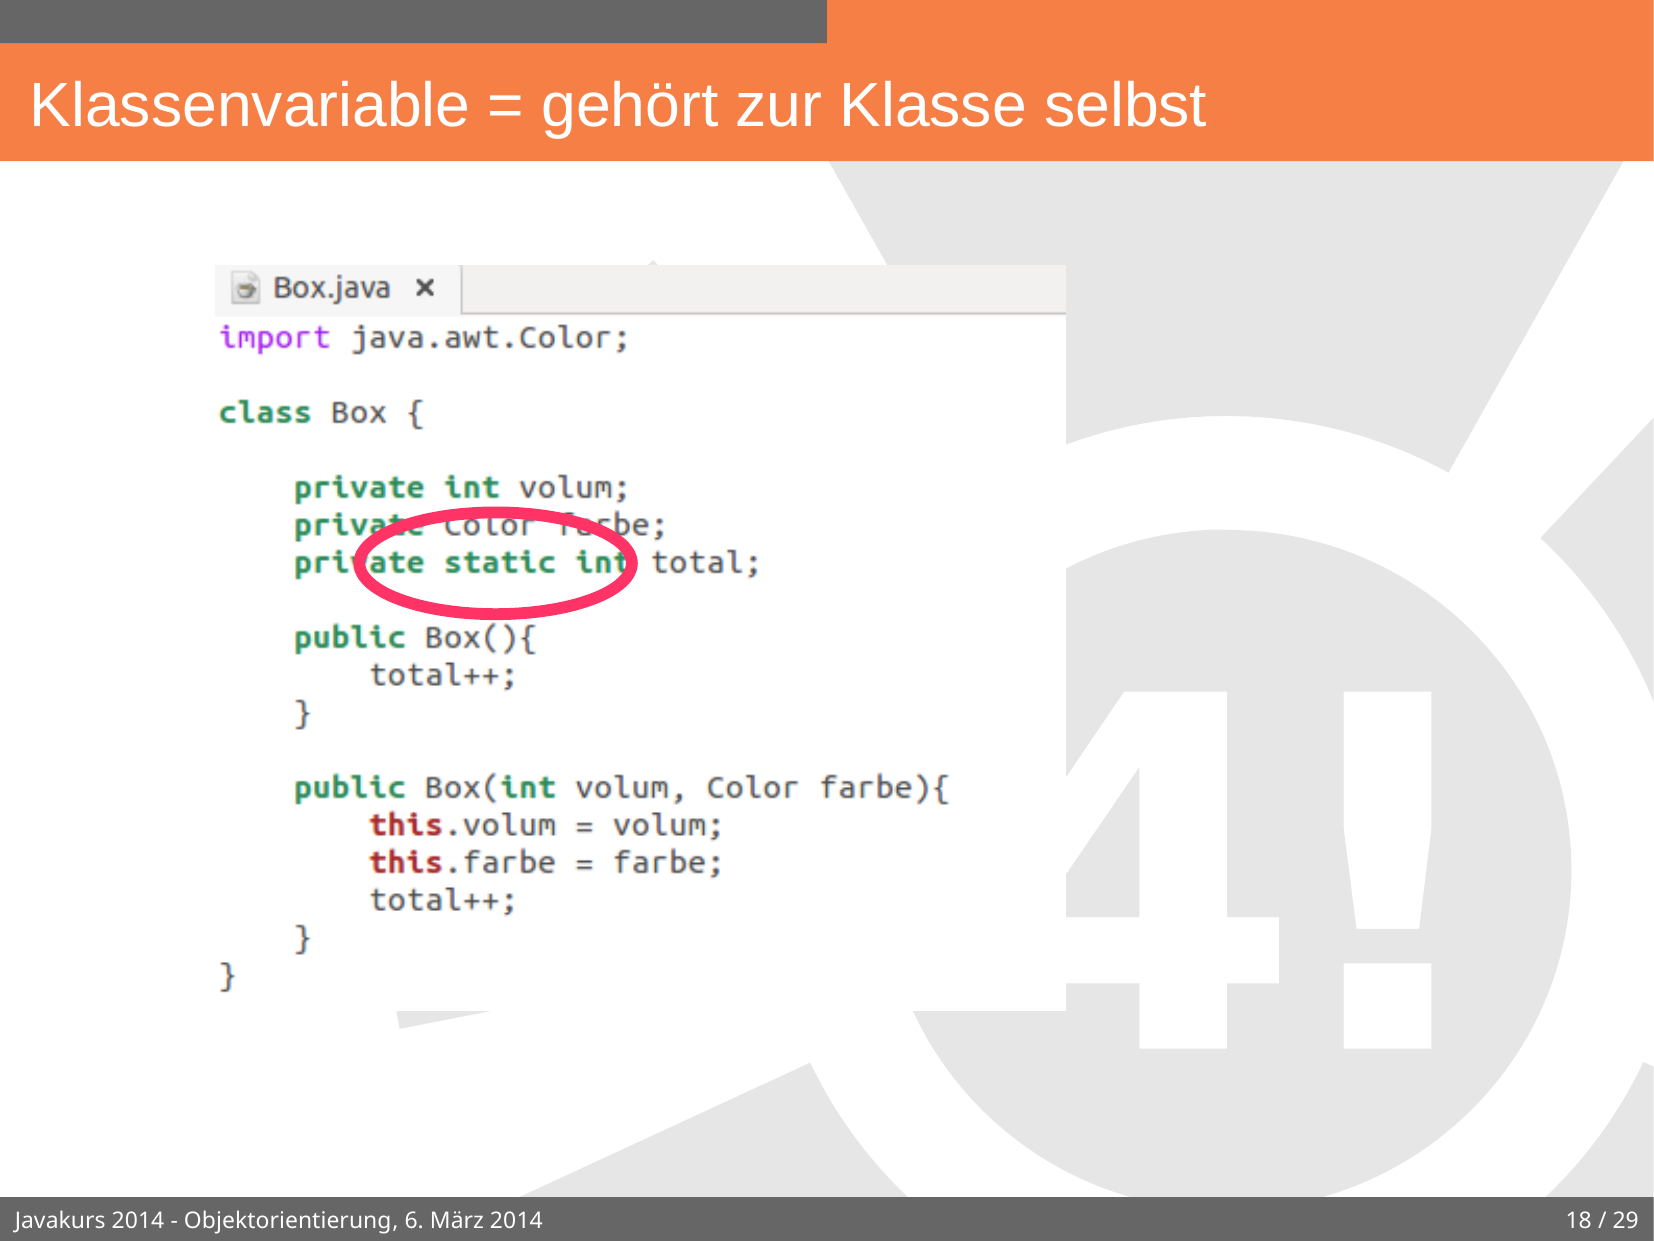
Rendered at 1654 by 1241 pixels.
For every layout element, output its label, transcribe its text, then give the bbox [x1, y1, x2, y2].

title Klassenvariable = gehört zur Klasse selbst [29, 67, 1595, 143]
picture [215, 265, 1066, 1011]
